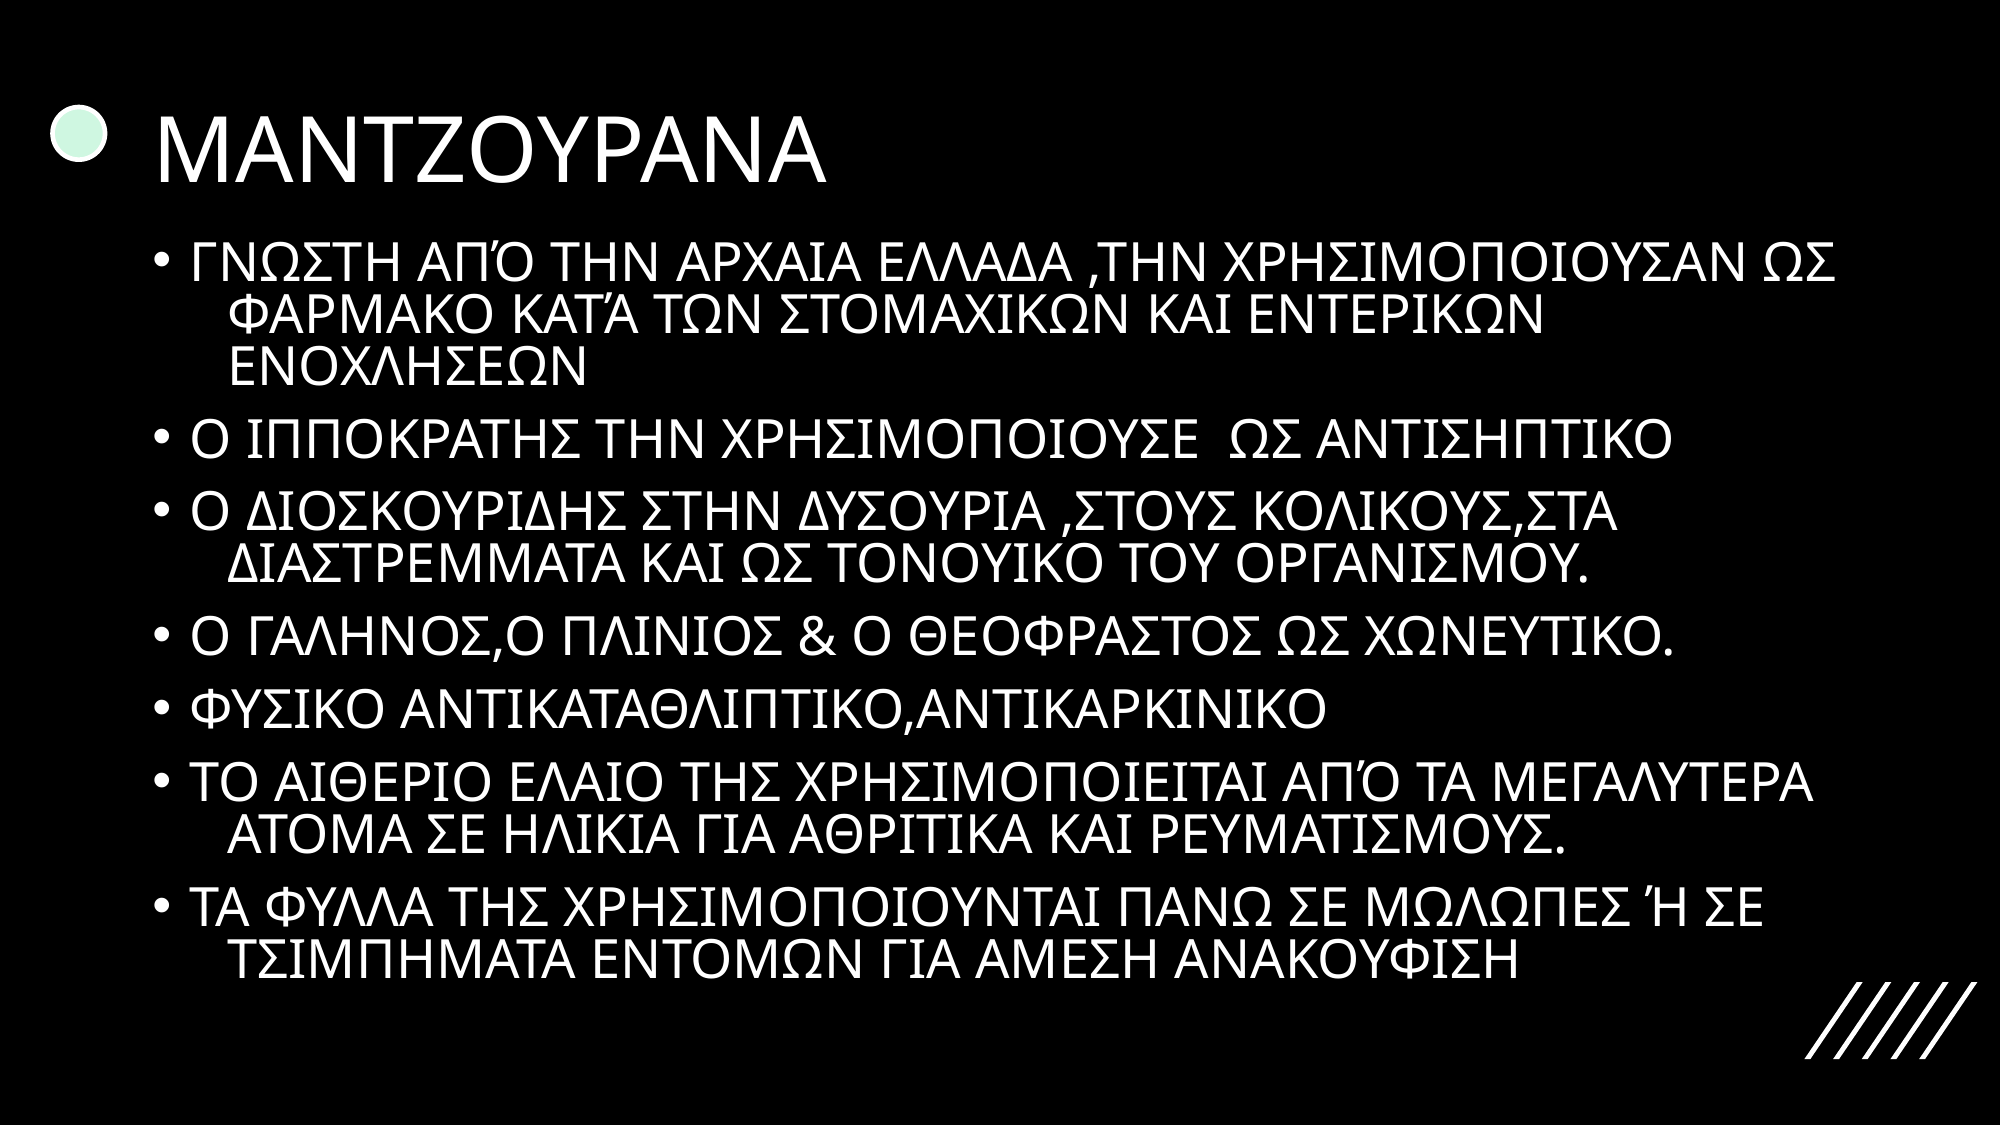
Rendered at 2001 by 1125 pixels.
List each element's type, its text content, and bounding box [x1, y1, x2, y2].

list ΓΝΩΣΤΗ ΑΠΌ ΤΗΝ ΑΡΧΑΙΑ ΕΛΛΑΔΑ ,ΤΗΝ ΧΡΗΣΙΜΟΠΟΙΟΥΣΑΝ ΩΣ ΦΑΡΜΑΚΟ ΚΑΤΆ ΤΩΝ ΣΤΟΜΑΧΙΚΩΝ ΚΑΙ ΕΝΤΕΡΙΚΩΝ ΕΝΟΧΛΗΣΕΩΝ Ο ΙΠΠΟΚΡΑΤΗΣ ΤΗΝ ΧΡΗΣΙΜΟΠΟΙΟΥΣΕ ΩΣ ΑΝΤΙΣΗΠΤΙΚΟ Ο ΔΙΟΣΚΟΥΡΙΔΗΣ ΣΤΗΝ ΔΥΣΟΥΡΙΑ ,ΣΤΟΥΣ ΚΟΛΙΚΟΥΣ,ΣΤΑ ΔΙΑΣΤΡΕΜΜΑΤΑ ΚΑΙ ΩΣ ΤΟΝΟΥΙΚΟ ΤΟΥ ΟΡΓΑΝΙΣΜΟΥ. Ο ΓΑΛΗΝΟΣ,Ο ΠΛΙΝΙΟΣ & Ο ΘΕΟΦΡΑΣΤΟΣ ΩΣ ΧΩΝΕΥΤΙΚΟ. ΦΥΣΙΚΟ ΑΝΤΙΚΑΤΑΘΛΙΠΤΙΚΟ,ΑΝΤΙΚΑΡΚΙΝΙΚΟ ΤΟ ΑΙΘΕΡΙΟ ΕΛΑΙΟ ΤΗΣ ΧΡΗΣΙΜΟΠΟΙΕΙΤΑΙ ΑΠΌ ΤΑ ΜΕΓΑΛΥΤΕΡΑ ΑΤΟΜΑ ΣΕ ΗΛΙΚΙΑ ΓΙΑ ΑΘΡΙΤΙΚΑ ΚΑΙ ΡΕΥΜΑΤΙΣΜΟΥΣ. ΤΑ ΦΥΛΛΑ ΤΗΣ ΧΡΗΣΙΜΟΠΟΙΟΥΝΤΑΙ ΠΑΝΩ ΣΕ ΜΩΛΩΠΕΣ Ή ΣΕ ΤΣΙΜΠΗΜΑΤΑ ΕΝΤΟΜΩΝ ΓΙΑ ΑΜΕΣΗ ΑΝΑΚΟΥΦΙΣΗ [137, 232, 1863, 1014]
title ΜΑΝΤΖΟΥΡΑΝΑ [137, 59, 904, 232]
